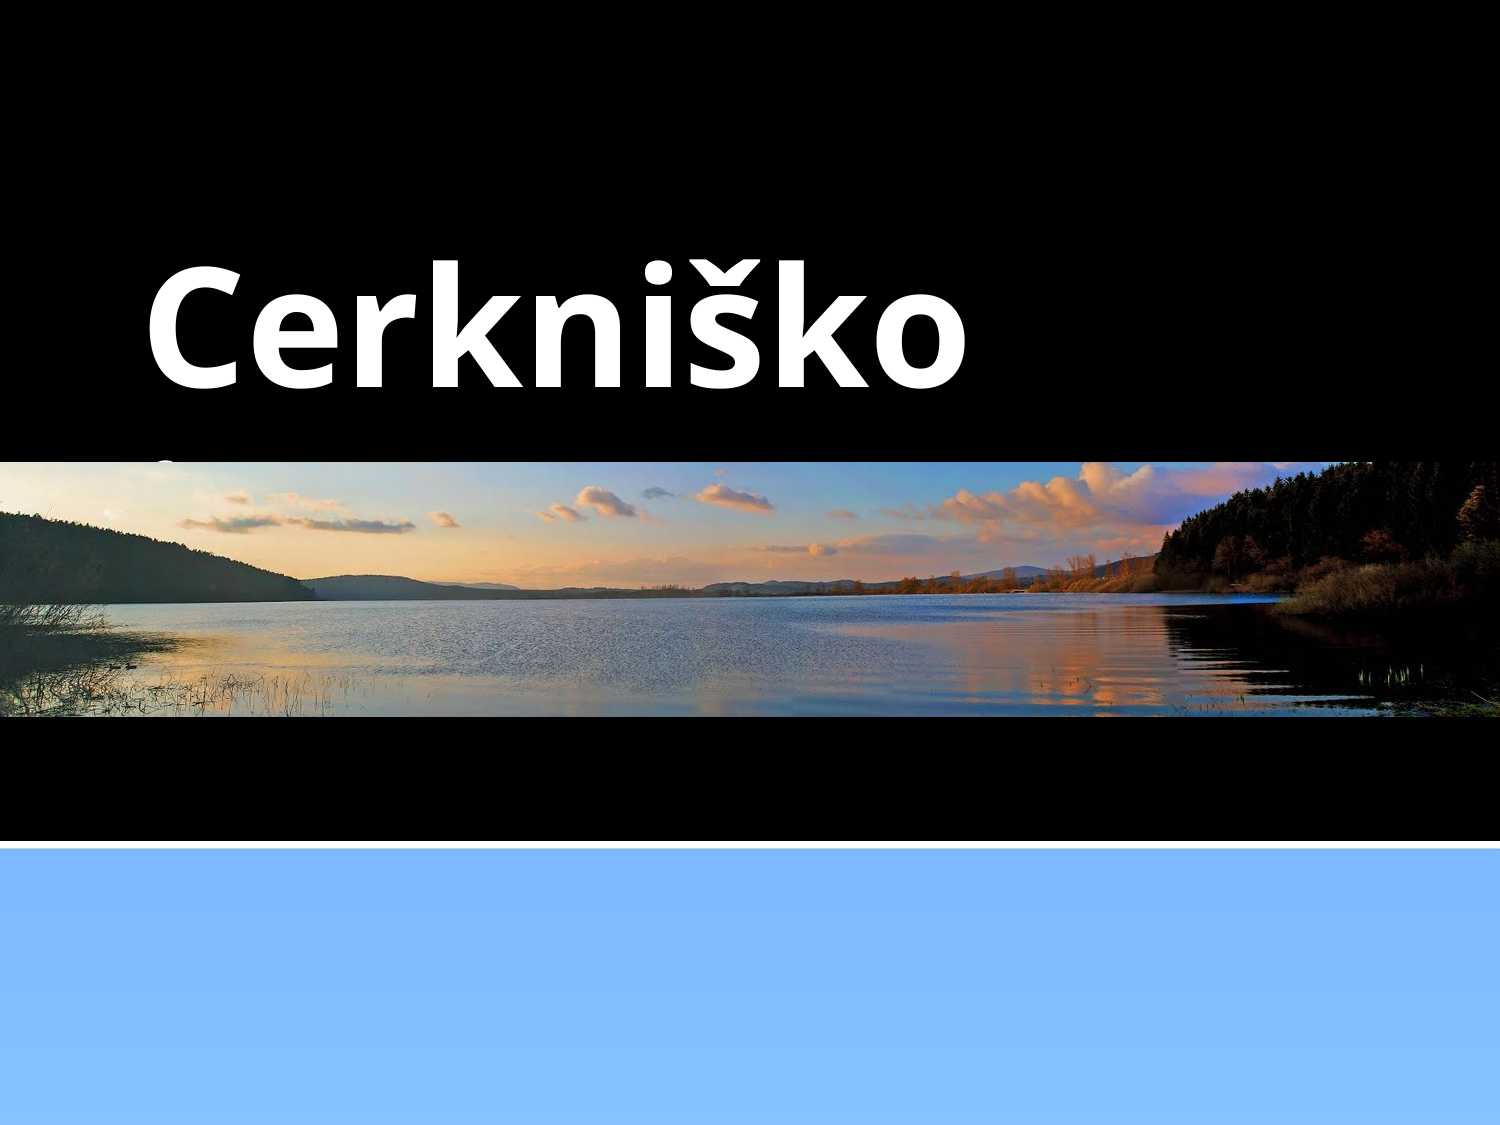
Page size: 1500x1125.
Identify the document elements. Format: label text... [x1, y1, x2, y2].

subtitle [225, 717, 1275, 938]
picture [0, 462, 1500, 717]
title Cerkniško jezero [125, 221, 1400, 462]
